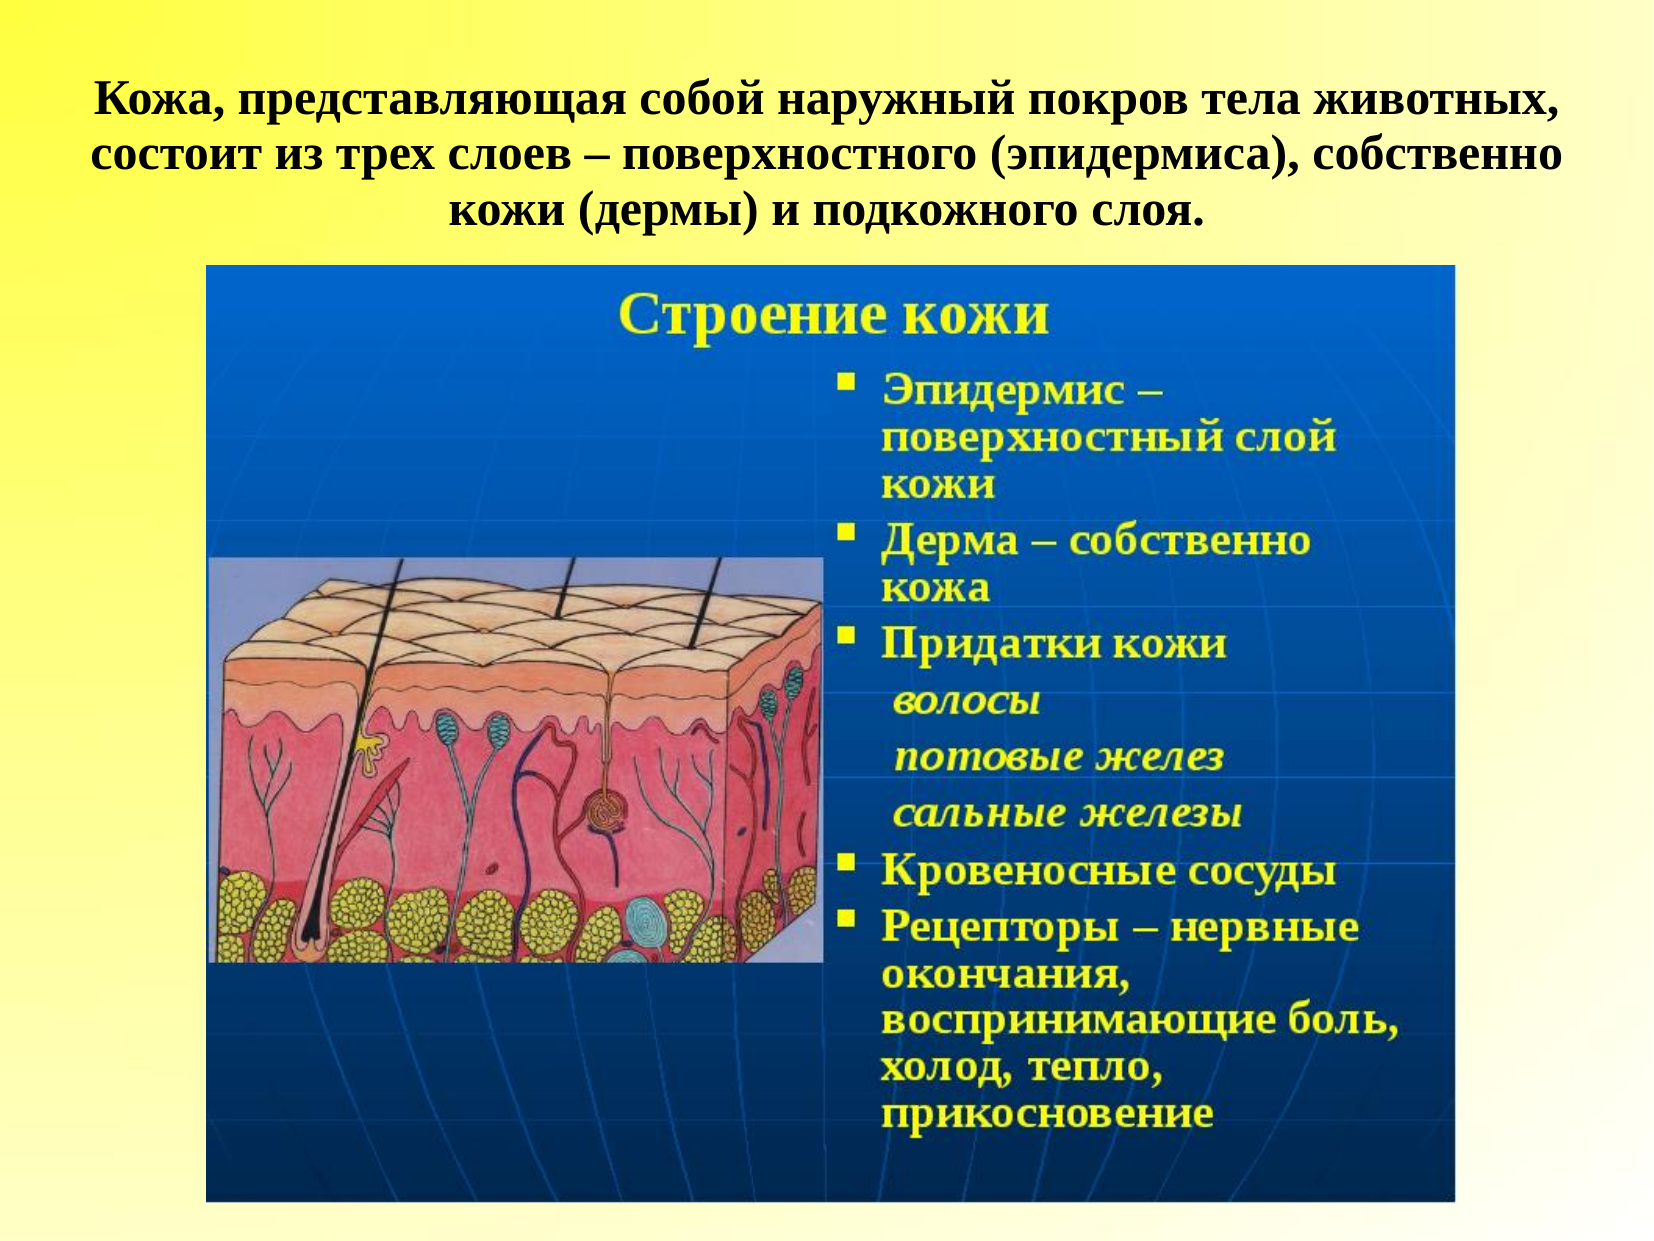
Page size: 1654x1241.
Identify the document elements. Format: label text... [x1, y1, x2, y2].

picture [0, 0, 1654, 1241]
title Кожа, представляющая собой наружный покров тела животных, состоит из трех слоев – поверхностного (эпидермиса), собственно кожи (дермы) и подкожного слоя. [82, 49, 1571, 257]
